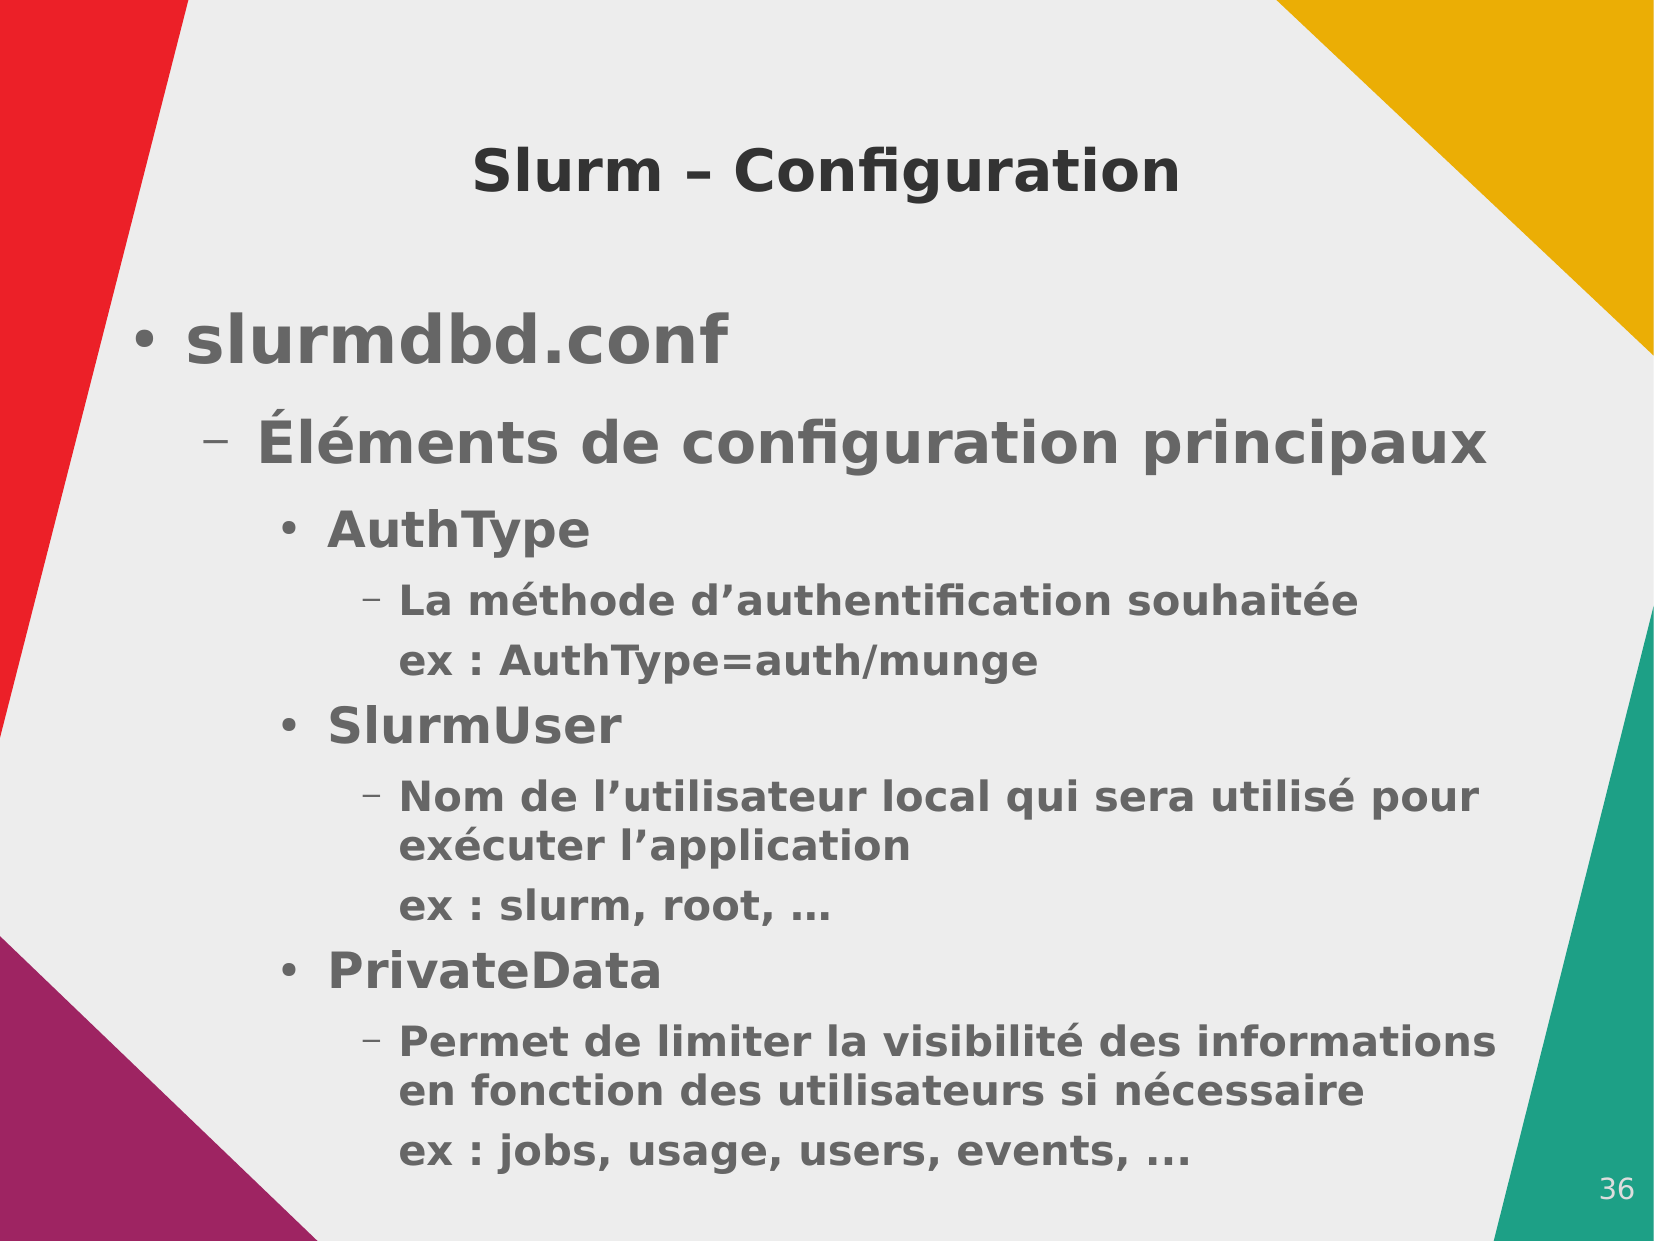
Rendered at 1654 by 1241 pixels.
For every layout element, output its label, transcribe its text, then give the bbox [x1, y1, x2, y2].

title Slurm – Configuration [114, 73, 1539, 271]
list slurmdbd.conf Éléments de configuration principaux AuthType La méthode d’authentification souhaitée ex : AuthType=auth/munge SlurmUser Nom de l’utilisateur local qui sera utilisé pour exécuter l’application ex : slurm, root, … PrivateData Permet de limiter la visibilité des informations en fonction des utilisateurs si nécessaire ex : jobs, usage, users, events, ... [114, 302, 1539, 1217]
